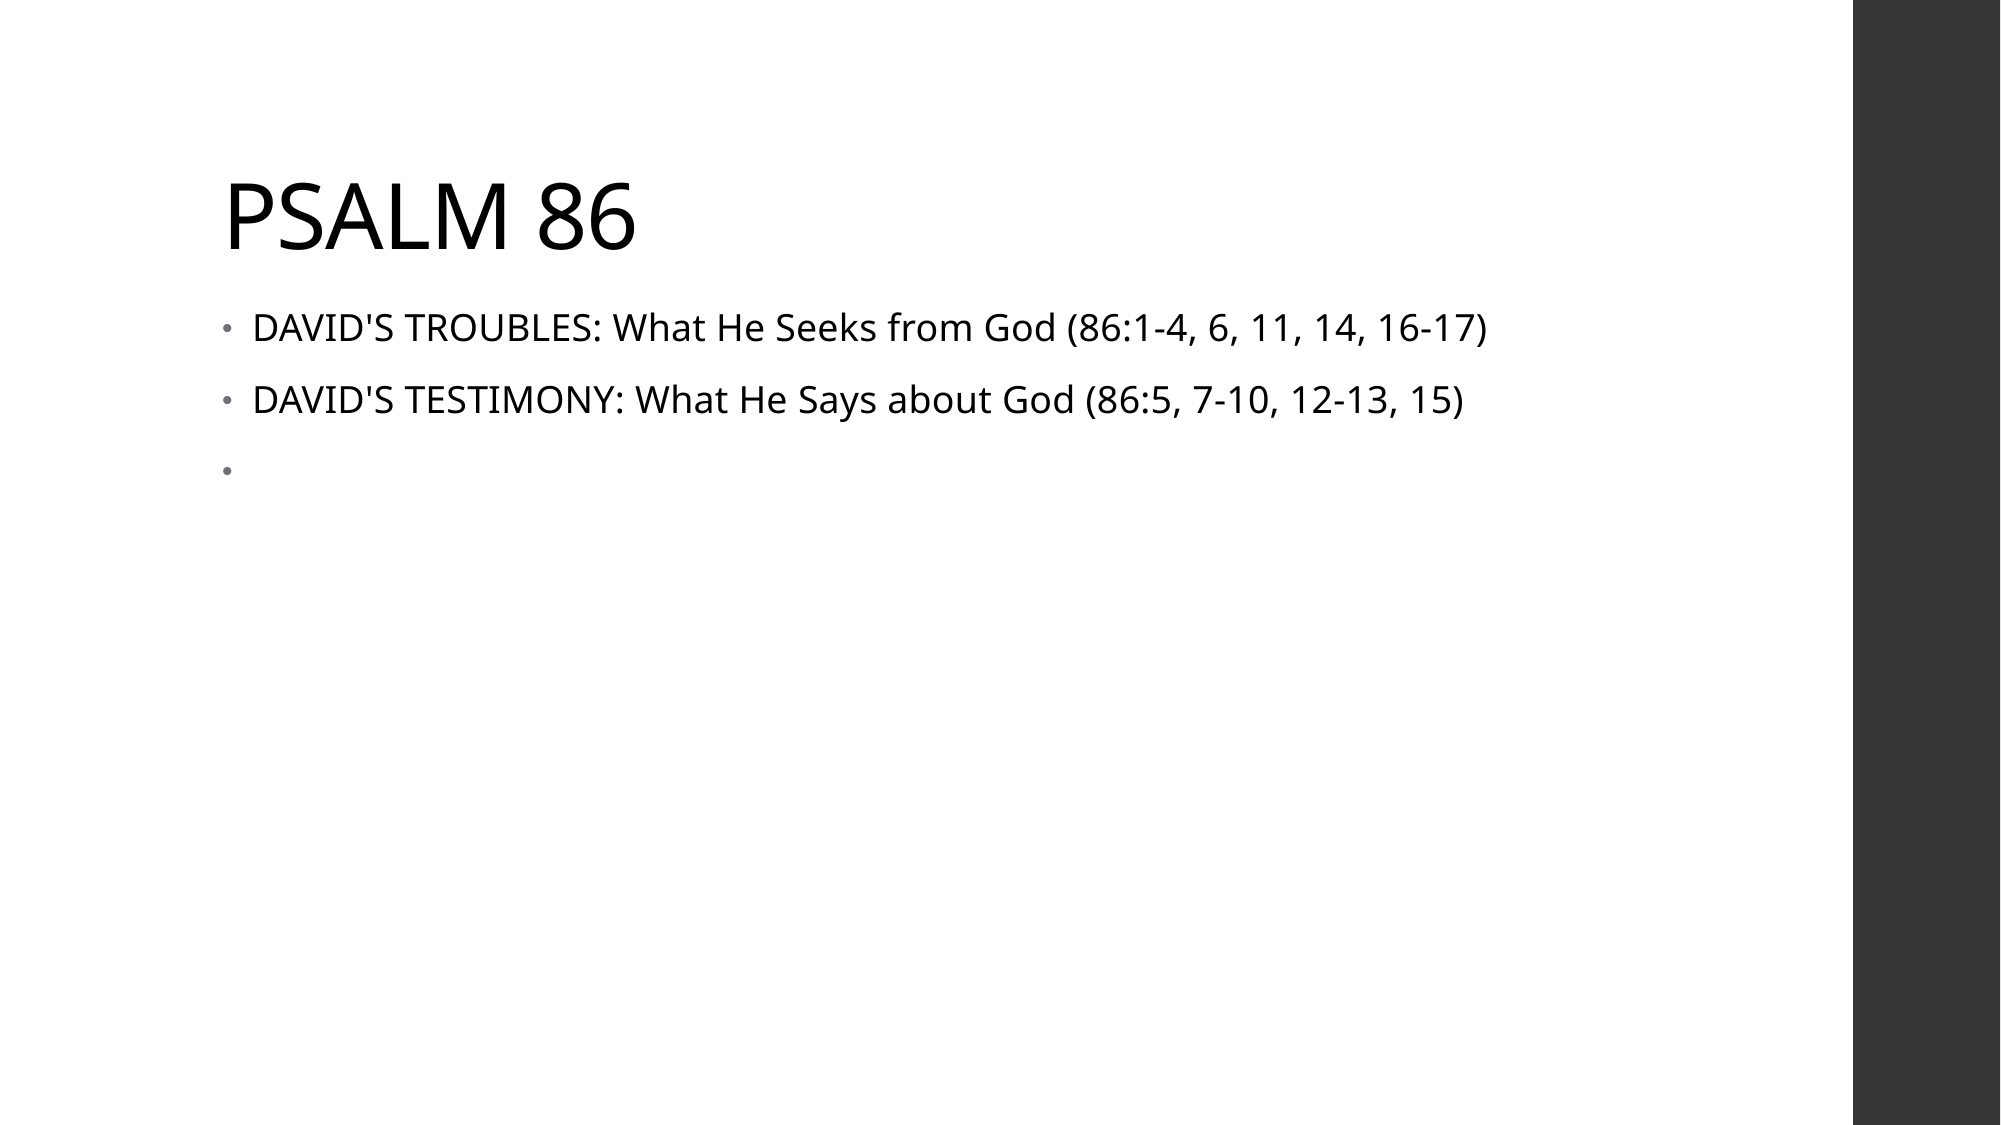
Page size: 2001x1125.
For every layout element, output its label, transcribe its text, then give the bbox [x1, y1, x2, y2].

list DAVID'S TROUBLES: What He Seeks from God (86:1-4, 6, 11, 14, 16-17) DAVID'S TESTIMONY: What He Says about God (86:5, 7-10, 12-13, 15) [206, 299, 1617, 1014]
title PSALM 86 [206, 60, 1797, 278]
